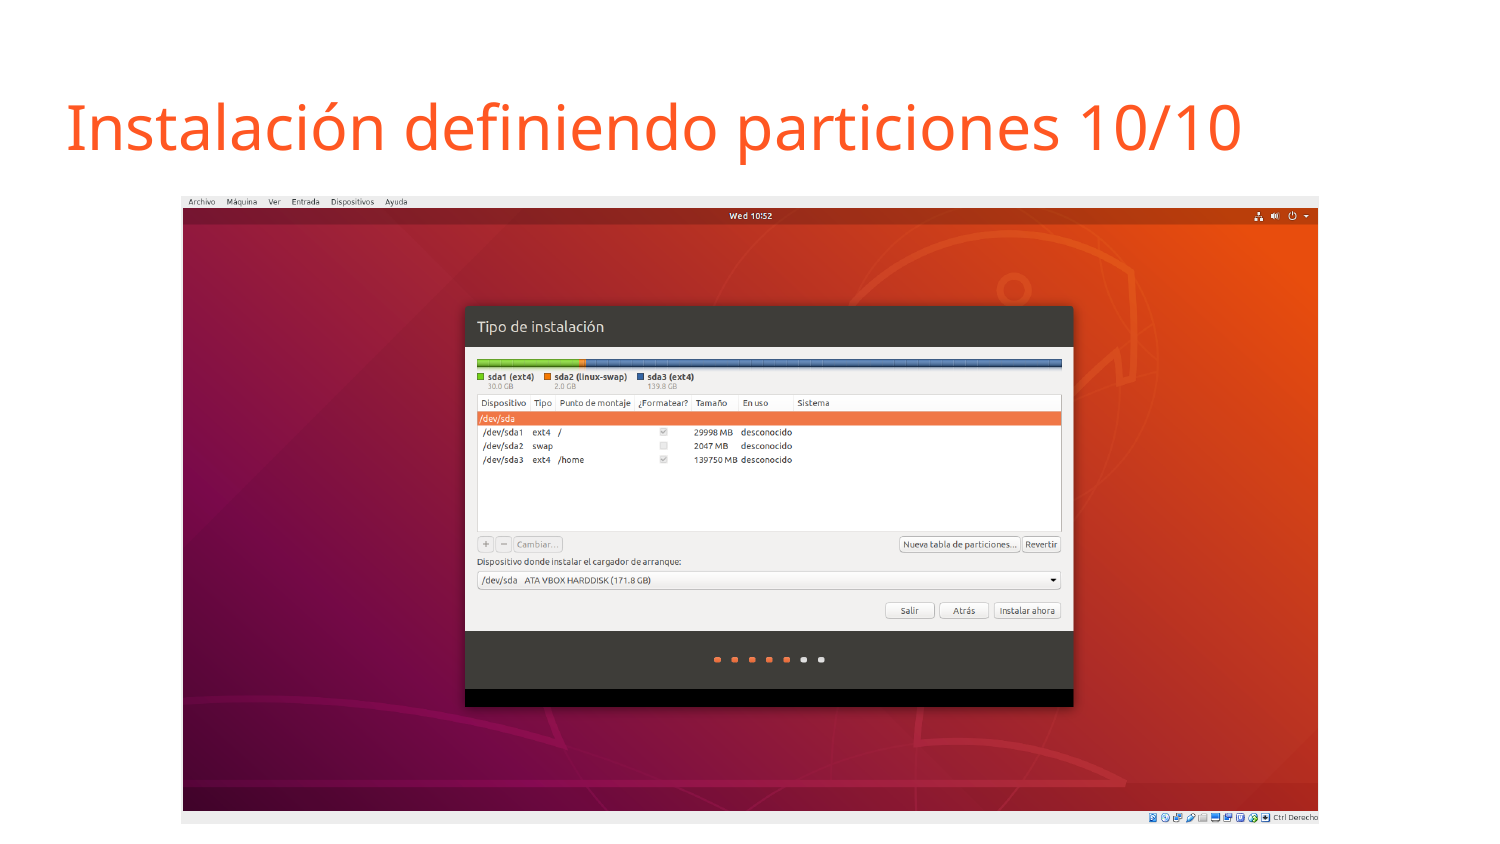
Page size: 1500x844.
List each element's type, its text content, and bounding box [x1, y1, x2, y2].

title Instalación definiendo particiones 10/10 [51, 72, 1449, 167]
picture [181, 196, 1319, 824]
